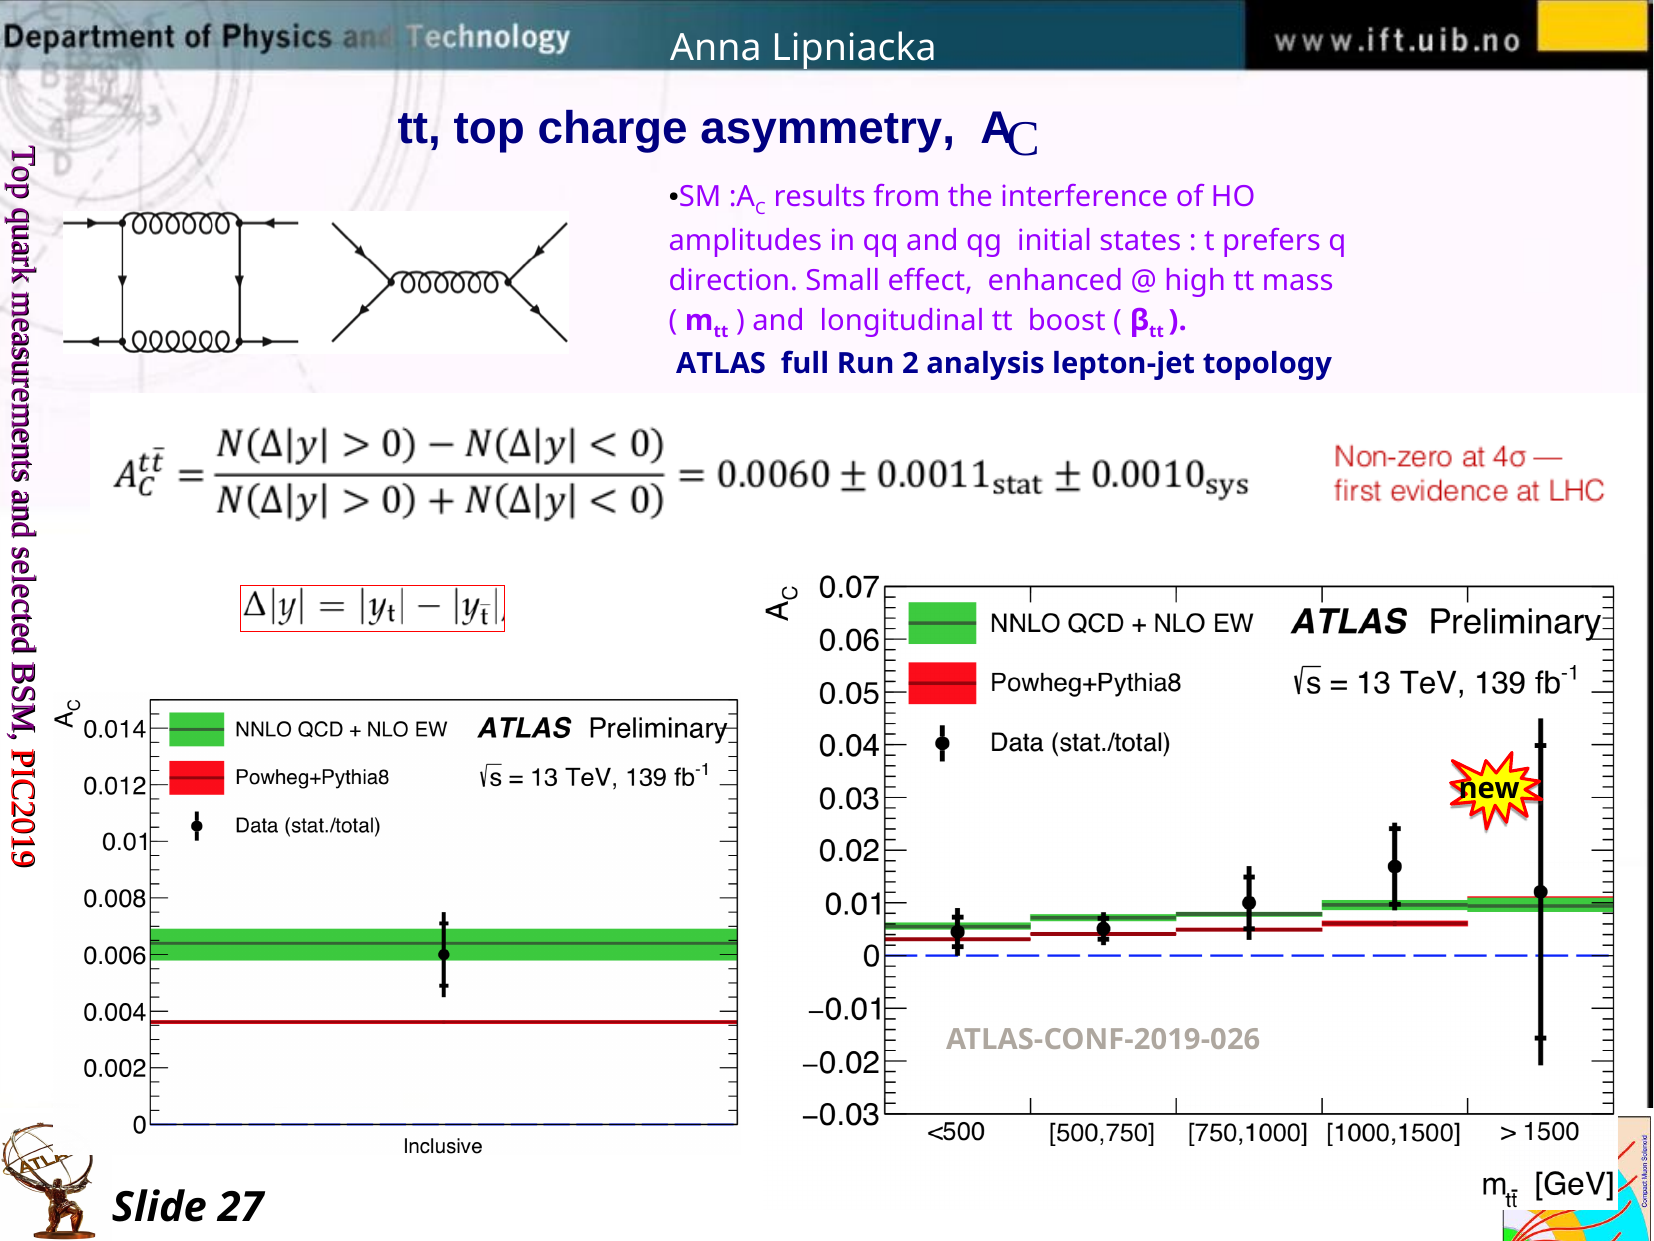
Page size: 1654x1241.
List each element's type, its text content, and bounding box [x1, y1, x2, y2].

text_box C [1006, 111, 1039, 172]
title tt, top charge asymmetry, A [0, 24, 1412, 232]
text_box [1505, 752, 1512, 761]
text_box ATLAS-CONF-2019-026 [931, 1013, 1373, 1069]
picture [0, 0, 1654, 1241]
text_box [1484, 817, 1491, 829]
text_box Slide 27 [111, 1177, 244, 1232]
text_box SM :AC results from the interference of HO amplitudes in qq and qg initial states : t prefers q direction. Small effect, enhanced @ high tt mass ( mtt ) and longitudinal tt boost ( βtt ). ATLAS full Run 2 analysis lepton-jet topology [668, 175, 1393, 393]
text_box new [1443, 761, 1551, 817]
